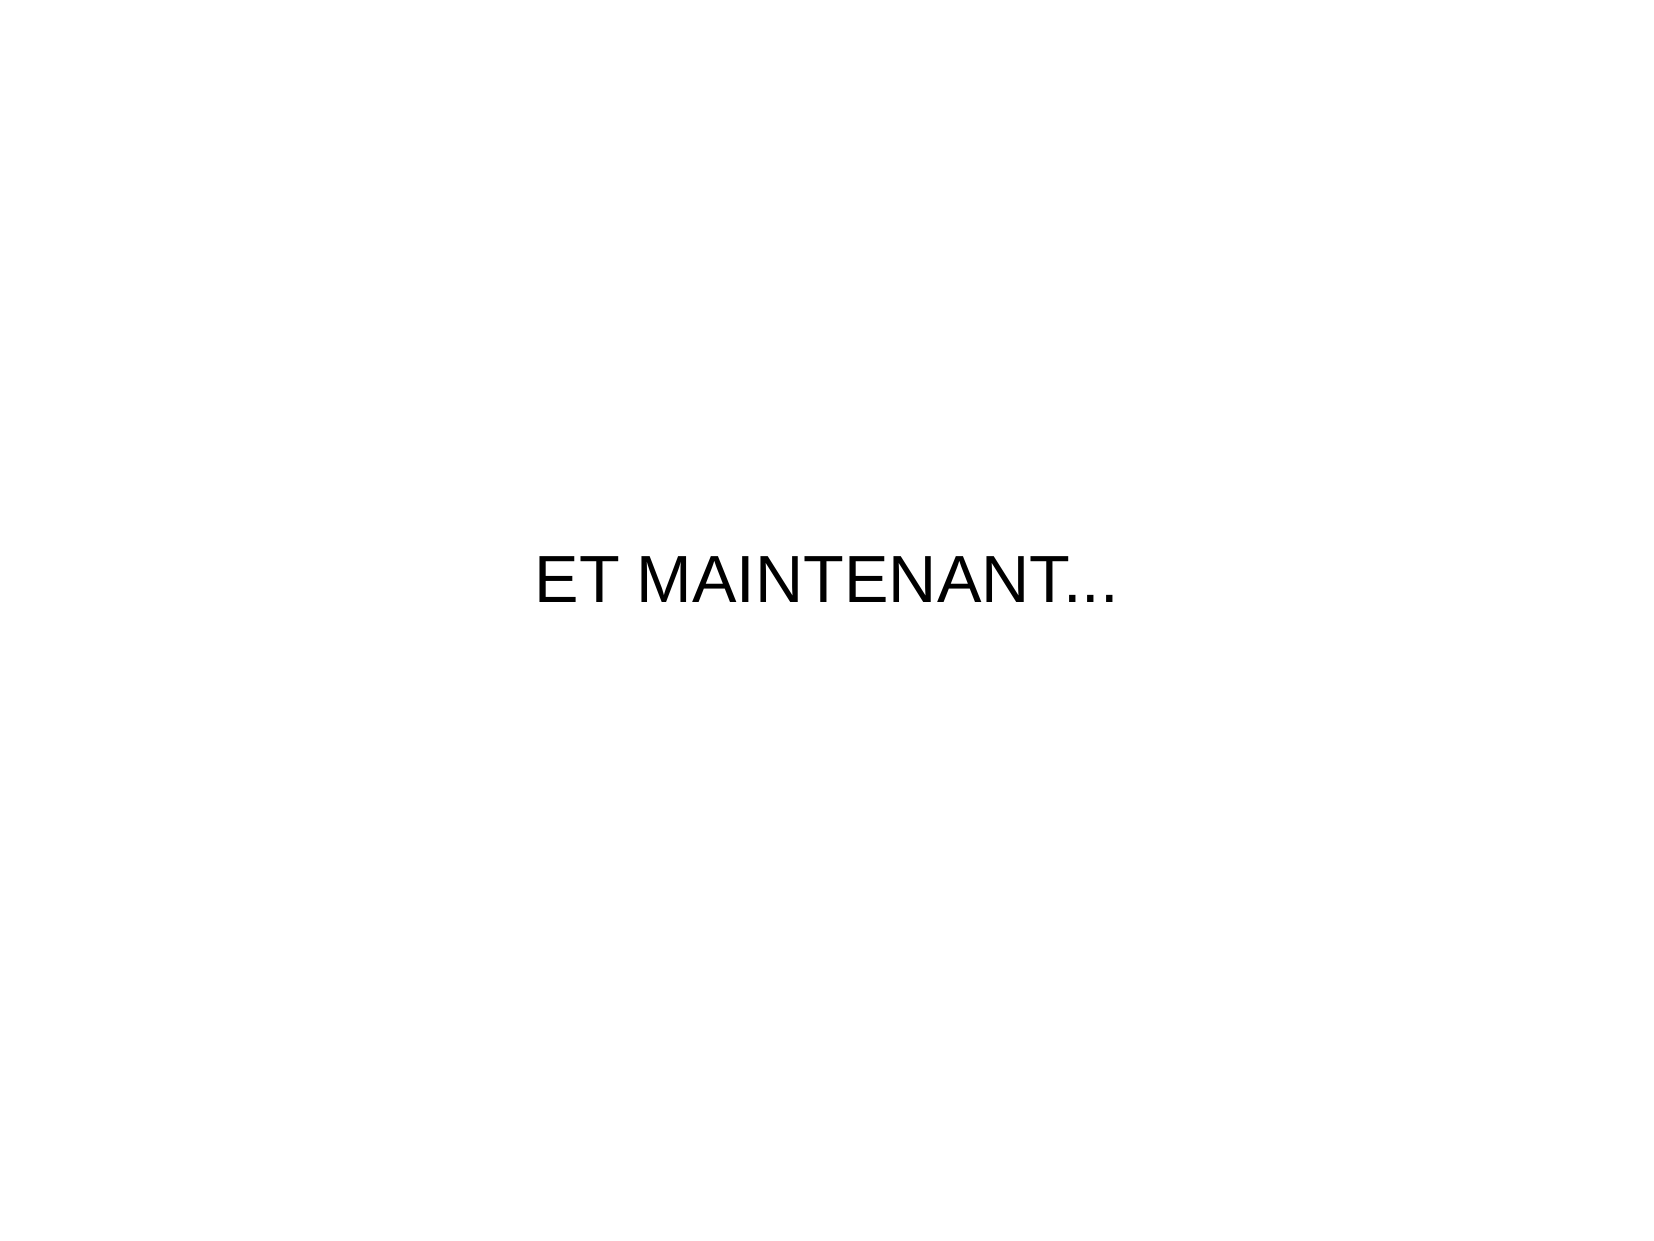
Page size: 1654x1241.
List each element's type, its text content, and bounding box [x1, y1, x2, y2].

subtitle ET MAINTENANT... [82, 49, 1571, 1109]
